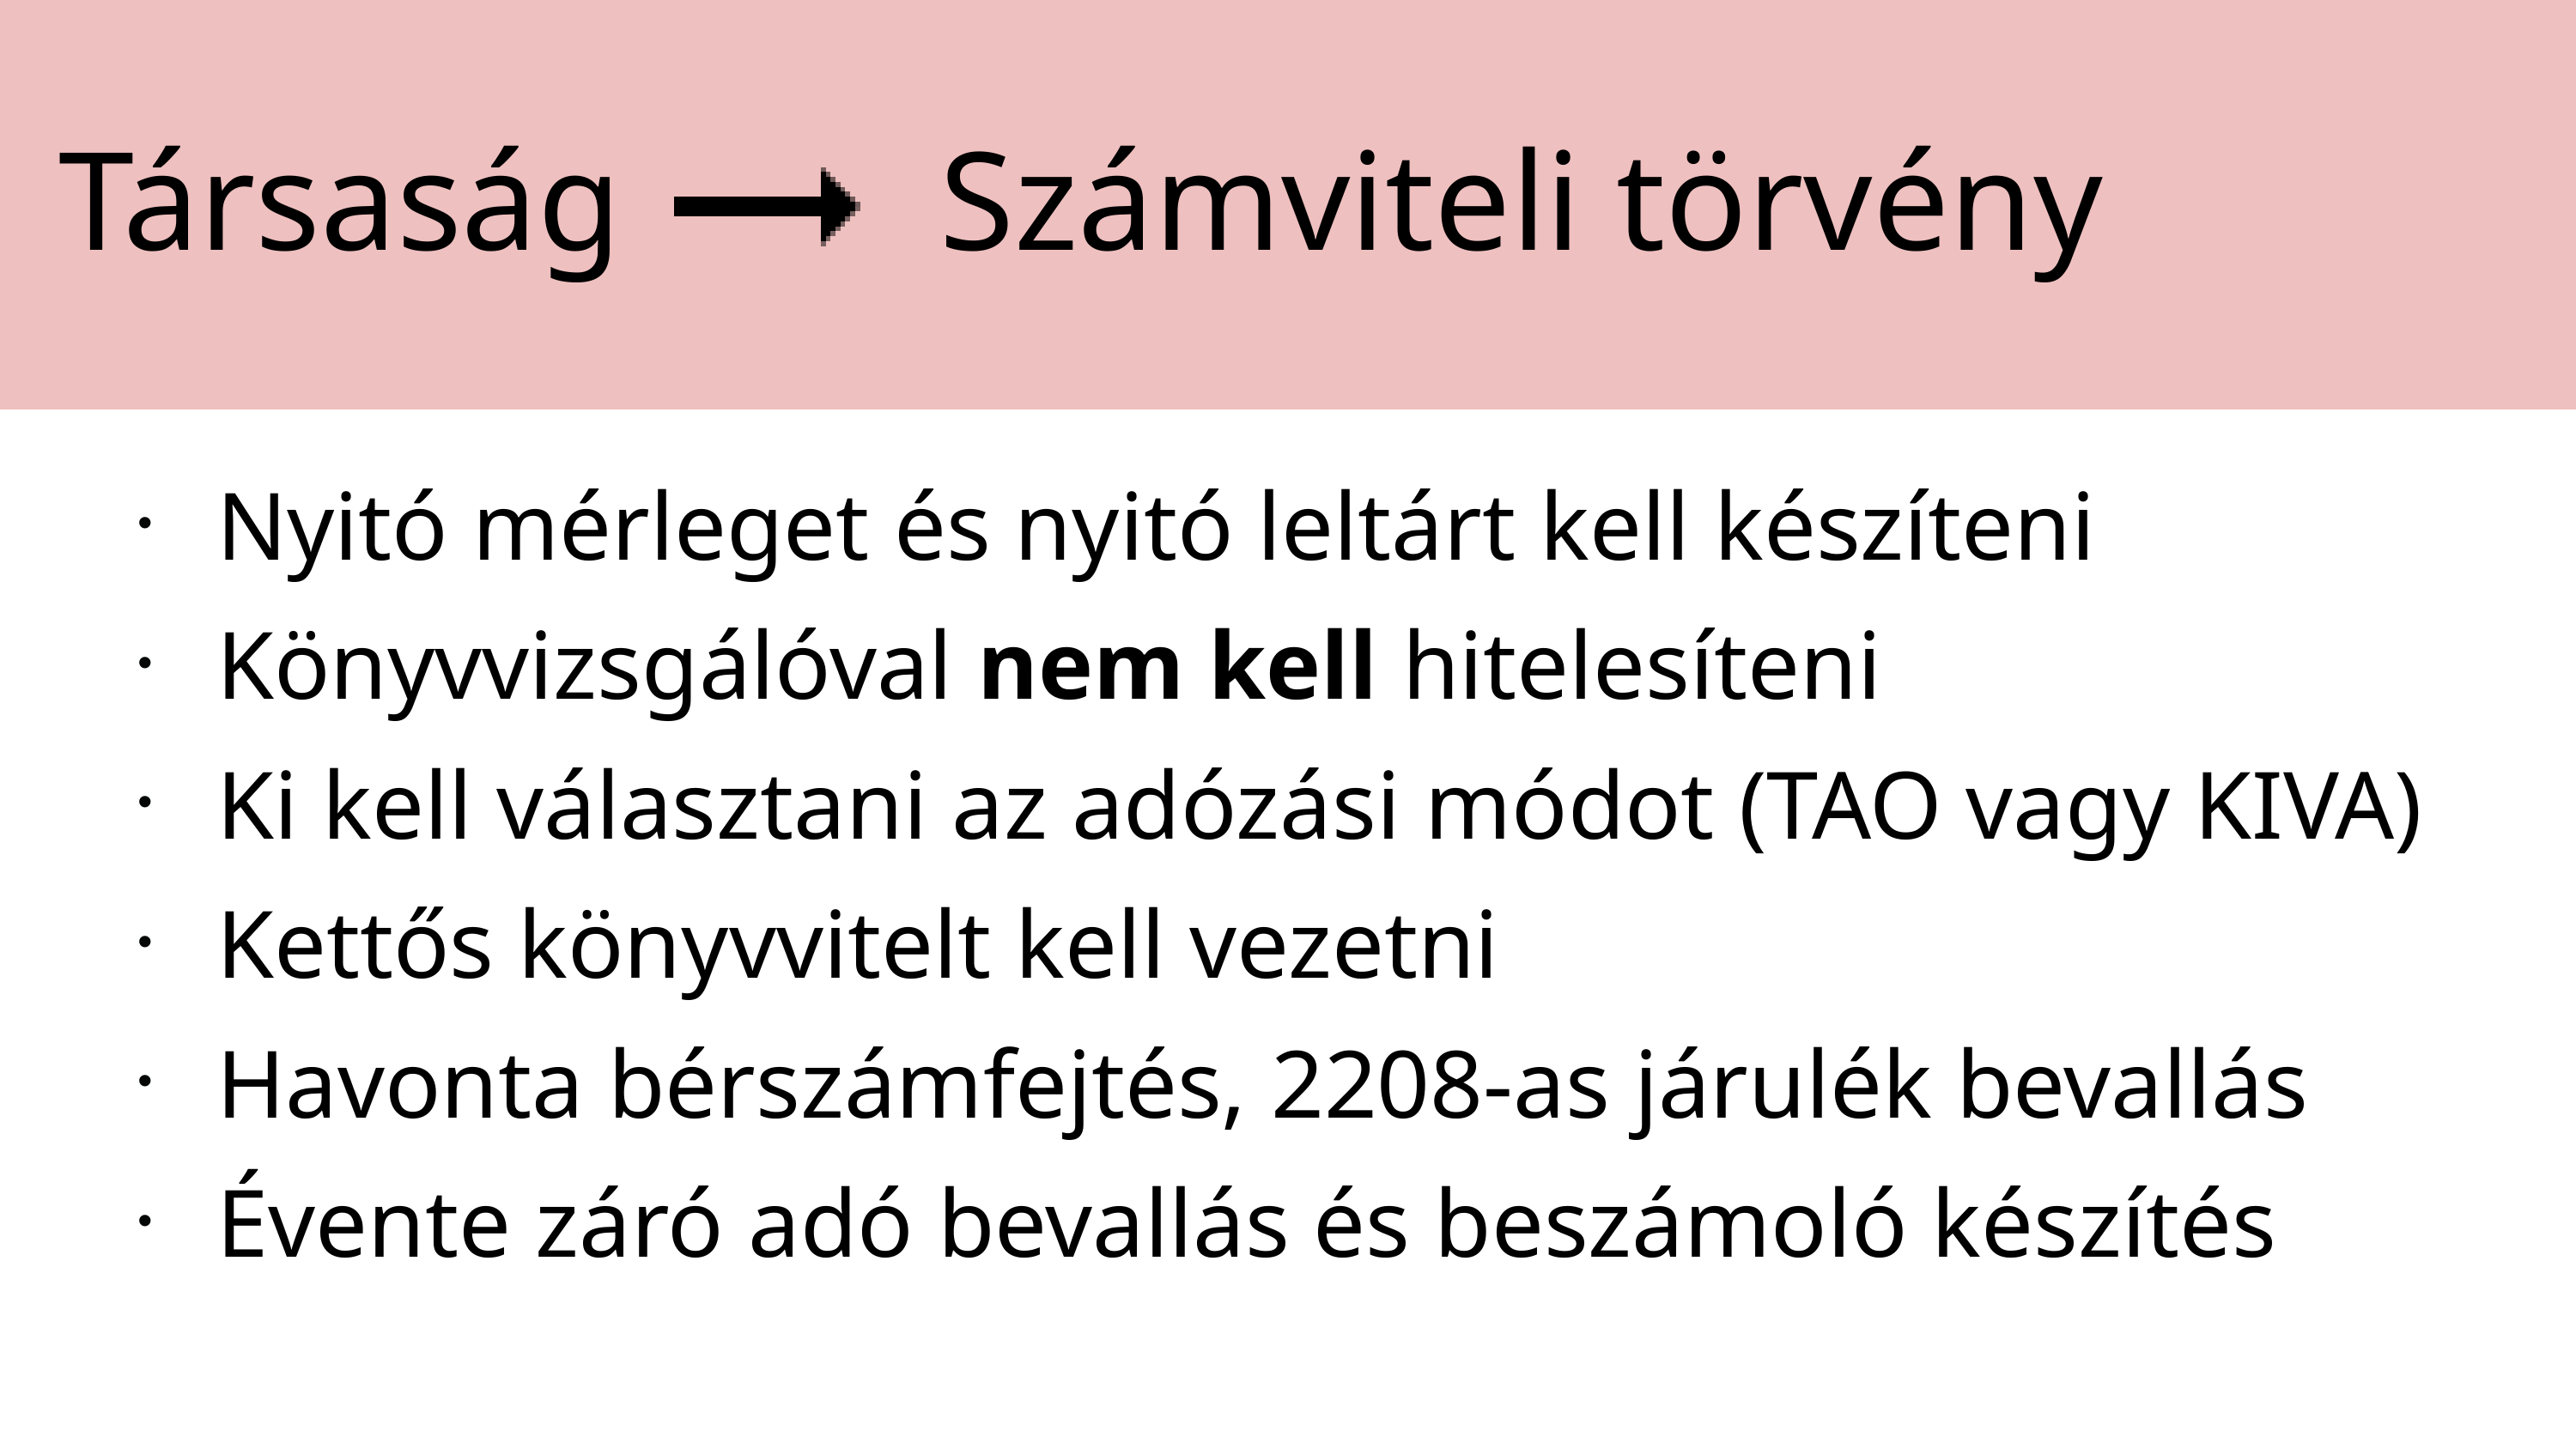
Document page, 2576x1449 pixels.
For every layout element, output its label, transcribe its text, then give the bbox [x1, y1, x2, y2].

text_box Társaság Számviteli törvény [58, 114, 2534, 278]
text_box Nyitó mérleget és nyitó leltárt kell készíteni Könyvvizsgálóval nem kell hitelesíteni Ki kell választani az adózási módot (TAO vagy KIVA) Kettős könyvvitelt kell vezetni Havonta bérszámfejtés, 2208-as járulék bevallás Évente záró adó bevallás és beszámoló készítés [58, 439, 2498, 1276]
text_box [0, 0, 2576, 409]
text_box Társaság Számviteli törvény [557, 185, 598, 241]
